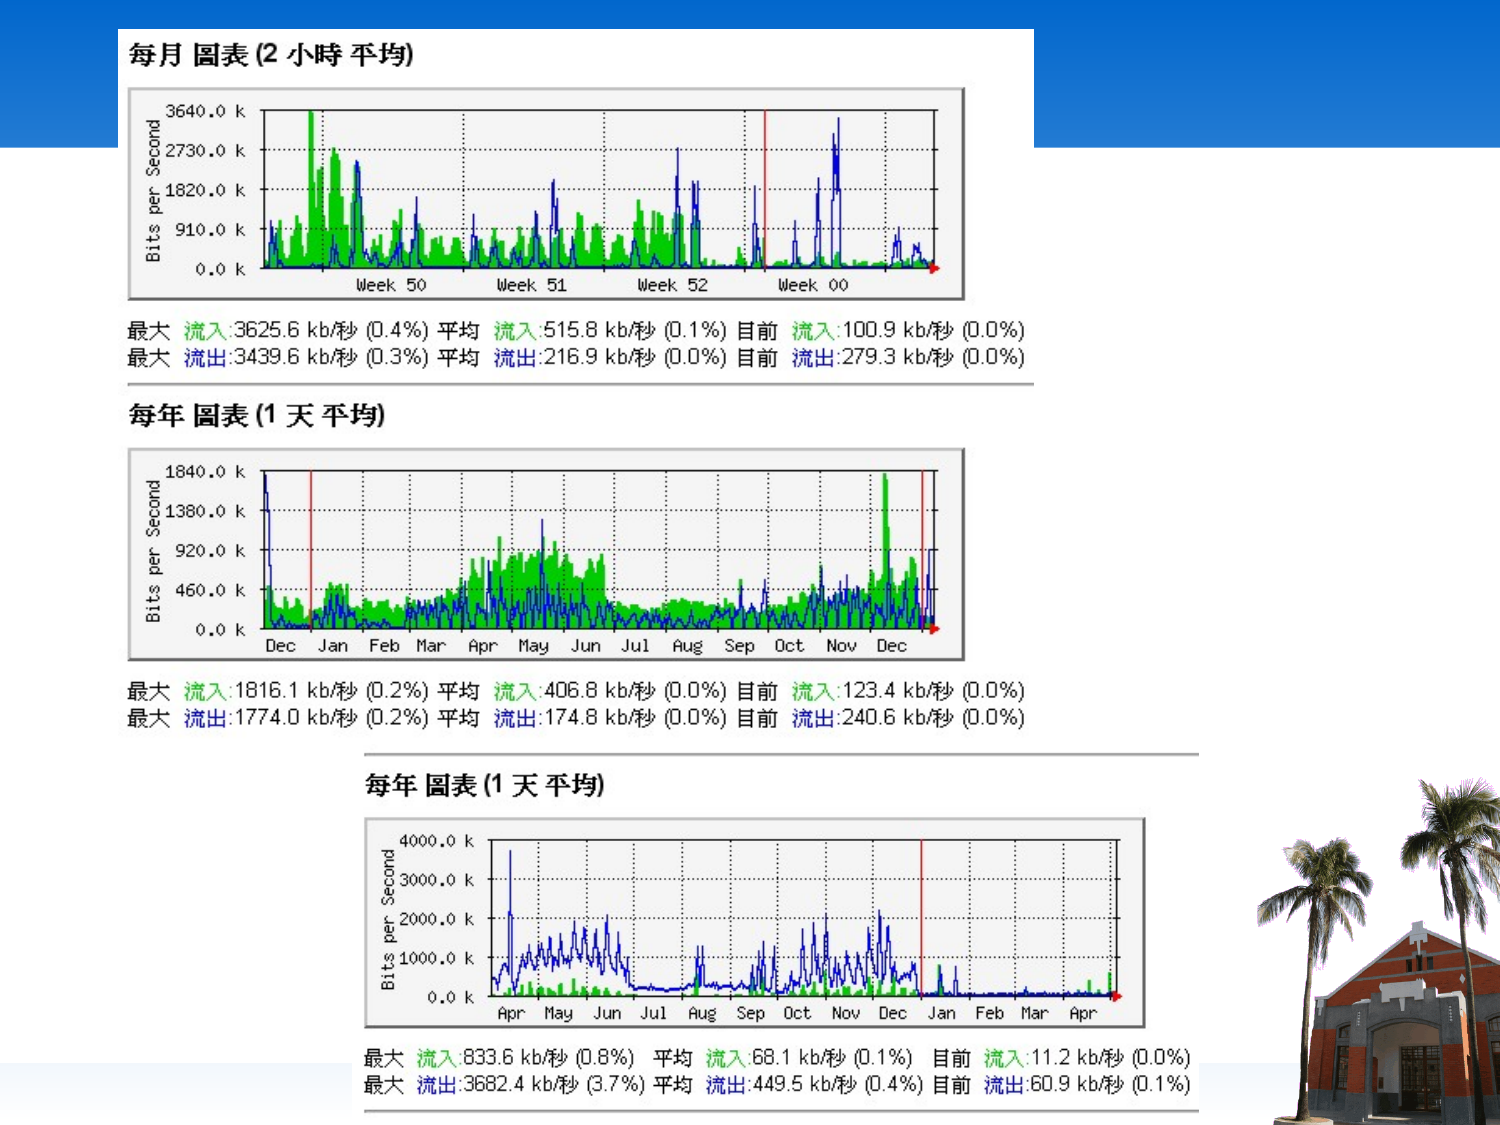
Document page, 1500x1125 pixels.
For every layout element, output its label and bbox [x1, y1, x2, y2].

picture [352, 744, 1199, 1121]
picture [1246, 738, 1500, 1125]
picture [118, 29, 1034, 739]
